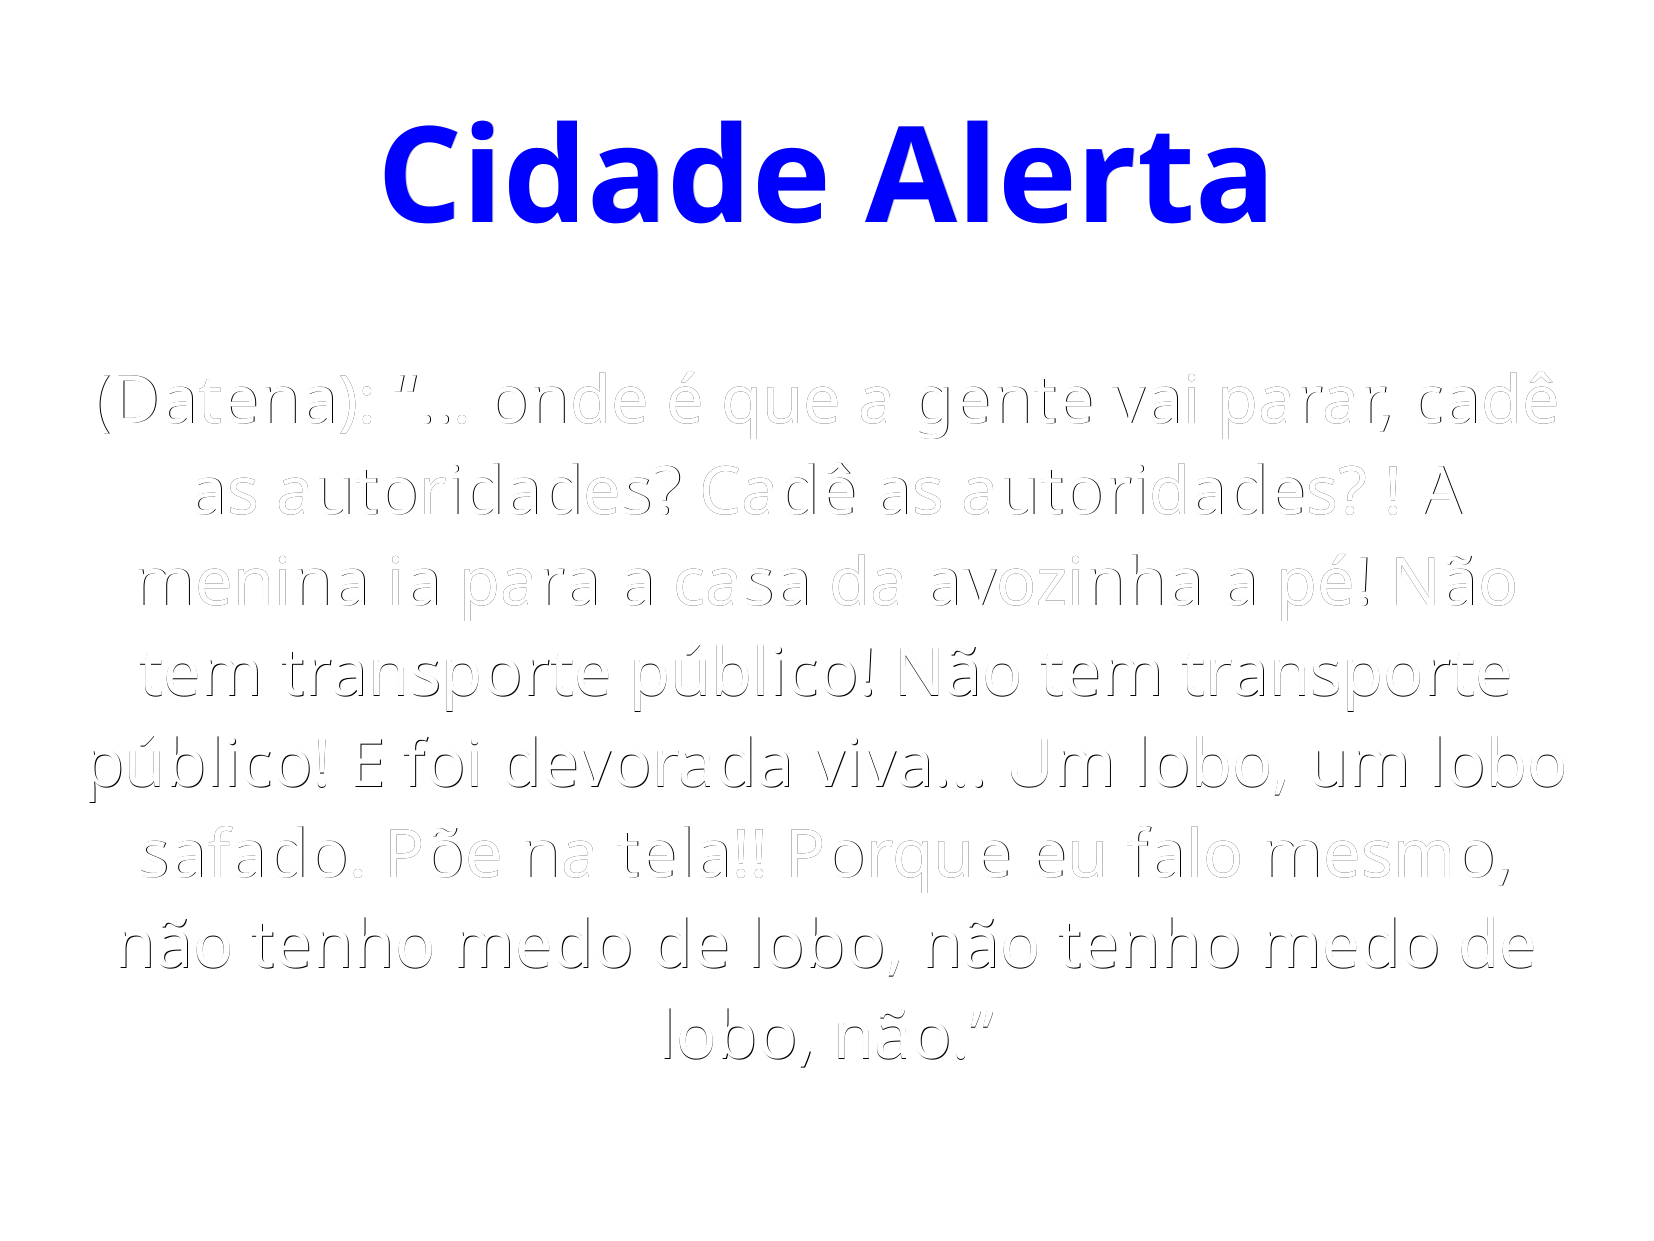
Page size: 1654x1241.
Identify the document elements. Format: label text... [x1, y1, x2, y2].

subtitle Cidade Alerta (Datena): “... onde é que a gente vai parar, cadê as autoridades? Cadê as autoridades? ! A menina ia para a casa da avozinha a pé! Não tem transporte público! Não tem transporte público! E foi devorada viva... Um lobo, um lobo safado. Põe na tela!! Porque eu falo mesmo, não tenho medo de lobo, não tenho medo de lobo, não.” [82, 56, 1571, 1102]
